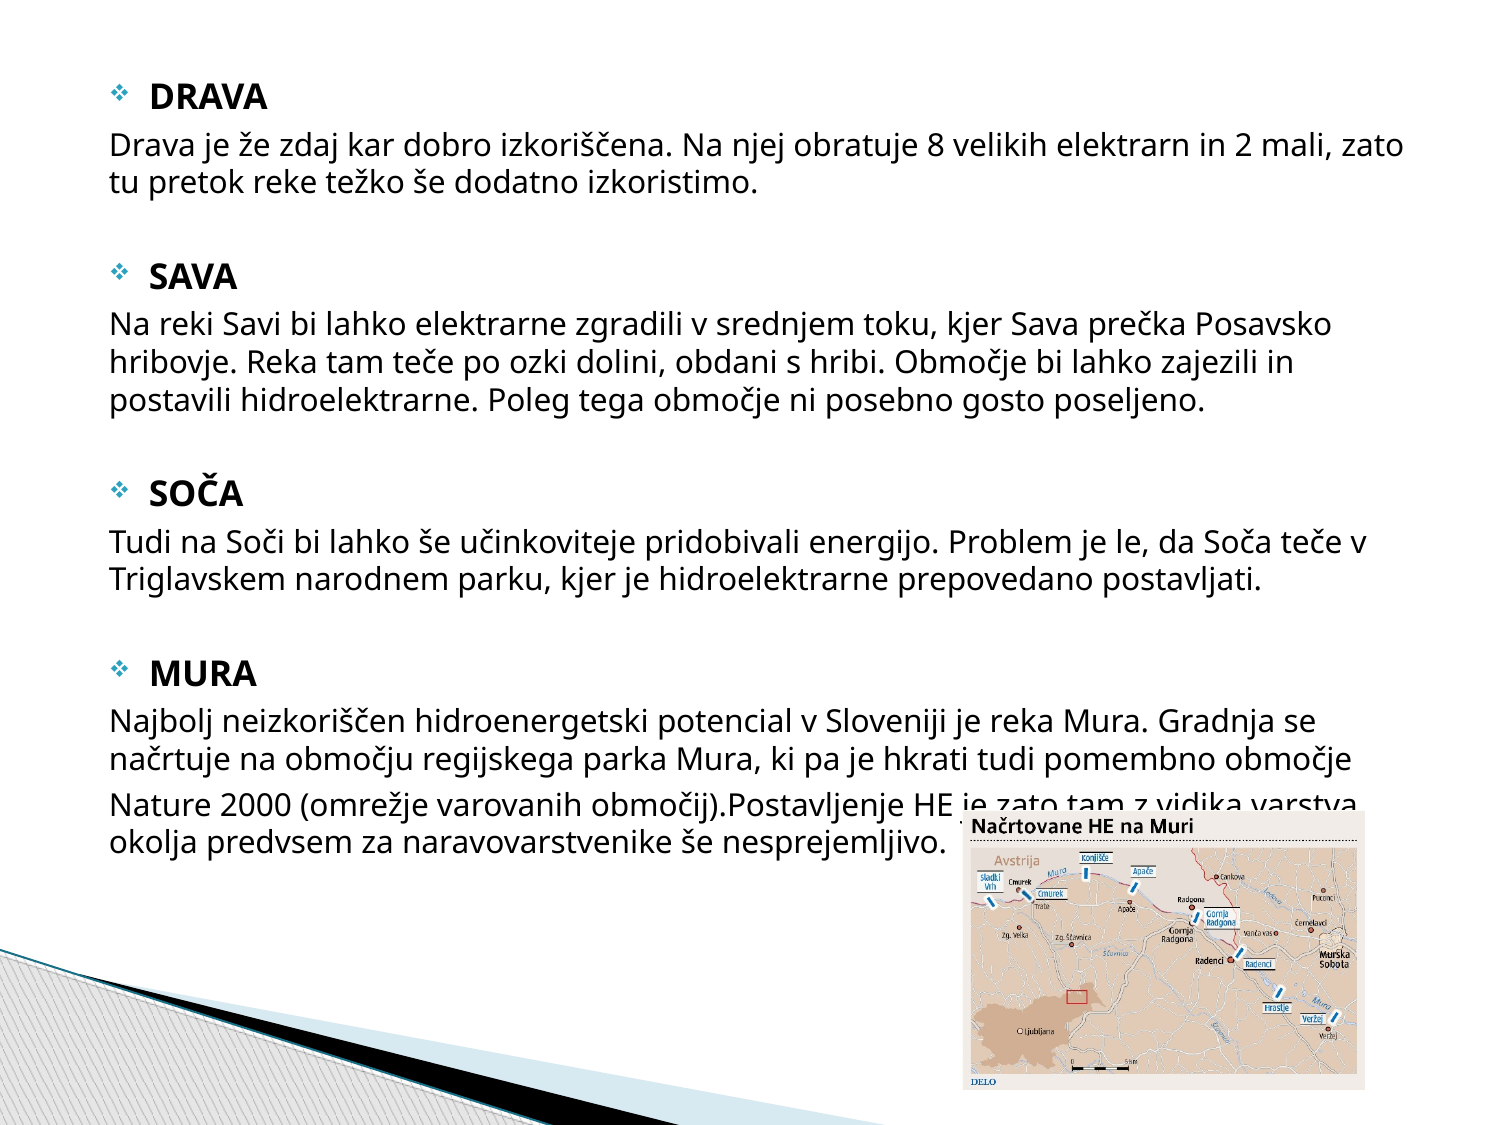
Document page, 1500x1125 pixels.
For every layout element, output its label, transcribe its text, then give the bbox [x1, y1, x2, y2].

picture [962, 810, 1365, 1090]
list DRAVA Drava je že zdaj kar dobro izkoriščena. Na njej obratuje 8 velikih elektrarn in 2 mali, zato tu pretok reke težko še dodatno izkoristimo. SAVA Na reki Savi bi lahko elektrarne zgradili v srednjem toku, kjer Sava prečka Posavsko hribovje. Reka tam teče po ozki dolini, obdani s hribi. Območje bi lahko zajezili in postavili hidroelektrarne. Poleg tega območje ni posebno gosto poseljeno. SOČA Tudi na Soči bi lahko še učinkoviteje pridobivali energijo. Problem je le, da Soča teče v Triglavskem narodnem parku, kjer je hidroelektrarne prepovedano postavljati. MURA Najbolj neizkoriščen hidroenergetski potencial v Sloveniji je reka Mura. Gradnja se načrtuje na območju regijskega parka Mura, ki pa je hkrati tudi pomembno območje Nature 2000 (omrežje varovanih območij).Postavljenje HE je zato tam z vidika varstva okolja predvsem za naravovarstvenike še nesprejemljivo. [76, 66, 1427, 882]
